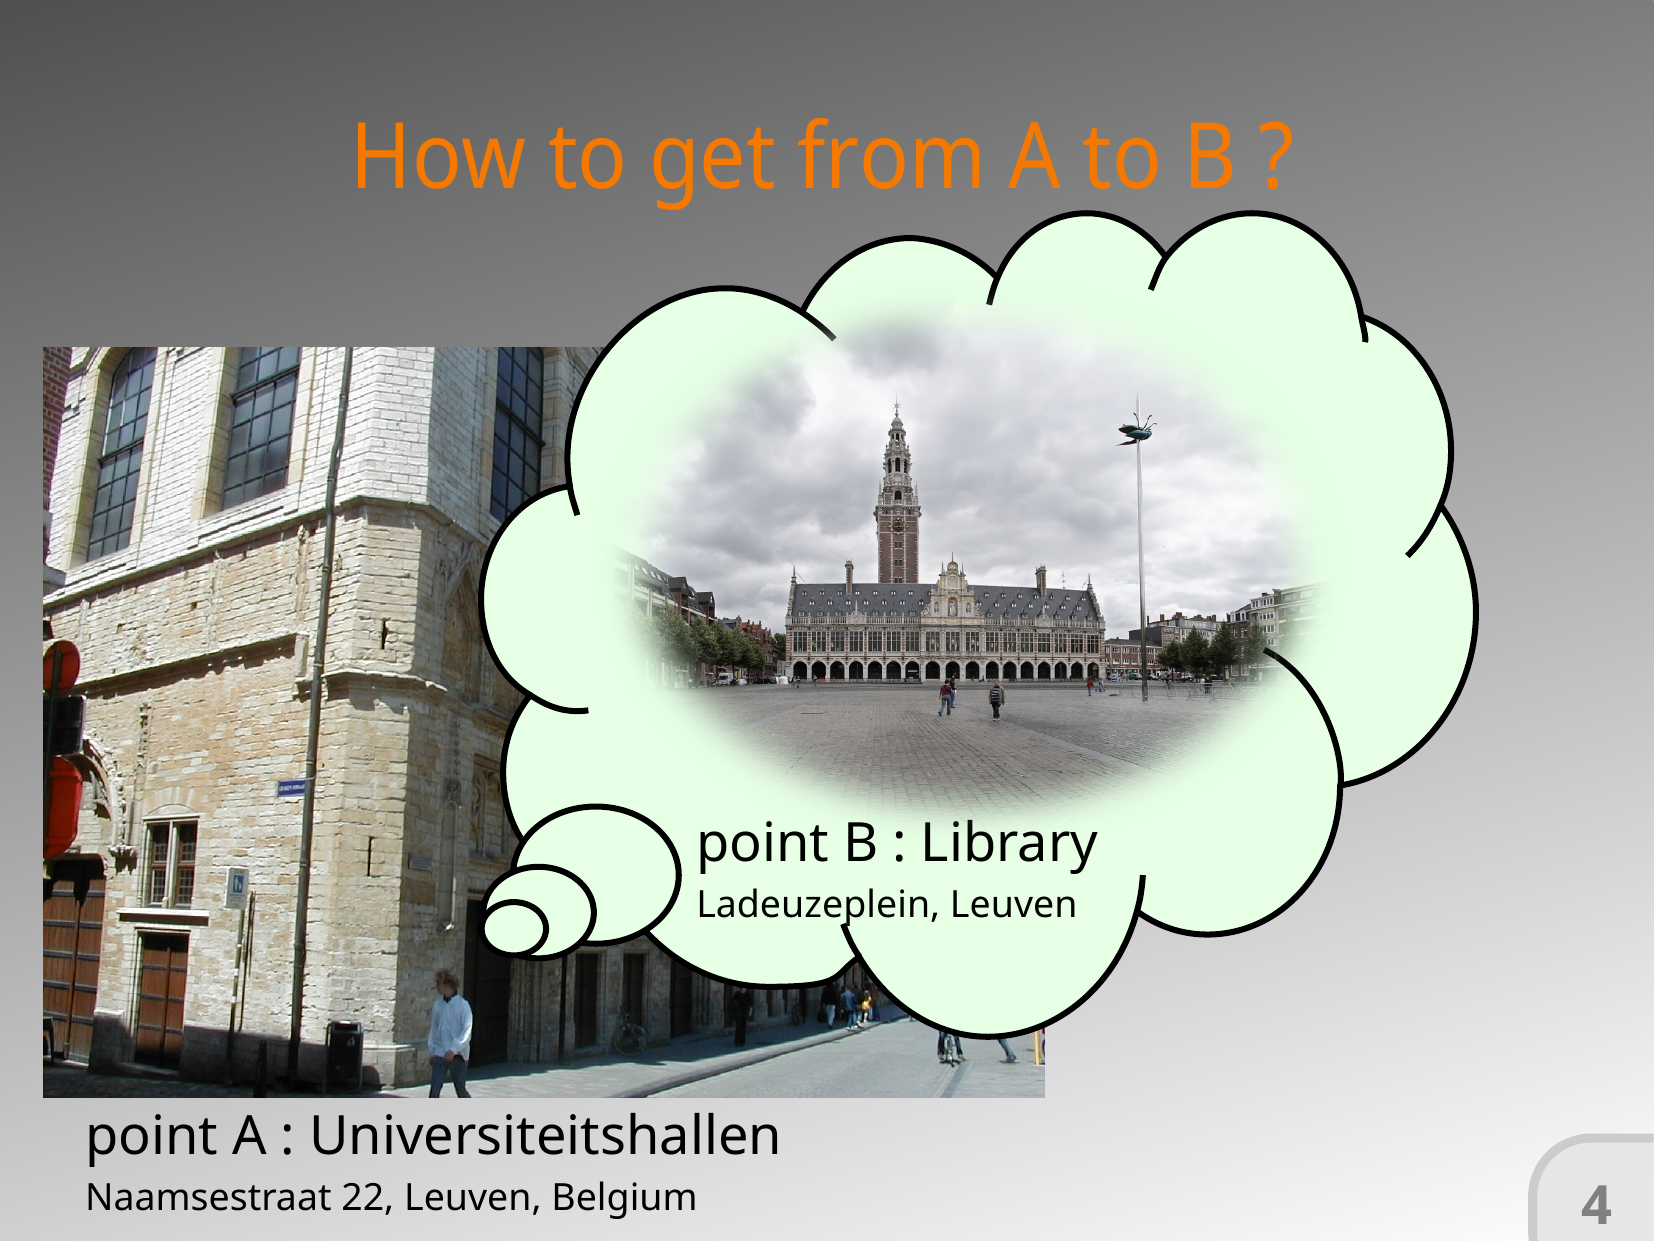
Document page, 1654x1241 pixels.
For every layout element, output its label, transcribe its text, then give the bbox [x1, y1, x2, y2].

text_box point B : Library Ladeuzeplein, Leuven [681, 850, 1142, 924]
title How to get from A to B ? [18, 49, 1629, 257]
picture [43, 280, 1346, 1099]
text_box [481, 369, 1134, 1037]
text_box point A : Universiteitshallen Naamsestraat 22, Leuven, Belgium [70, 1089, 805, 1217]
text_box [823, 213, 1476, 785]
text_box [1142, 850, 1328, 935]
